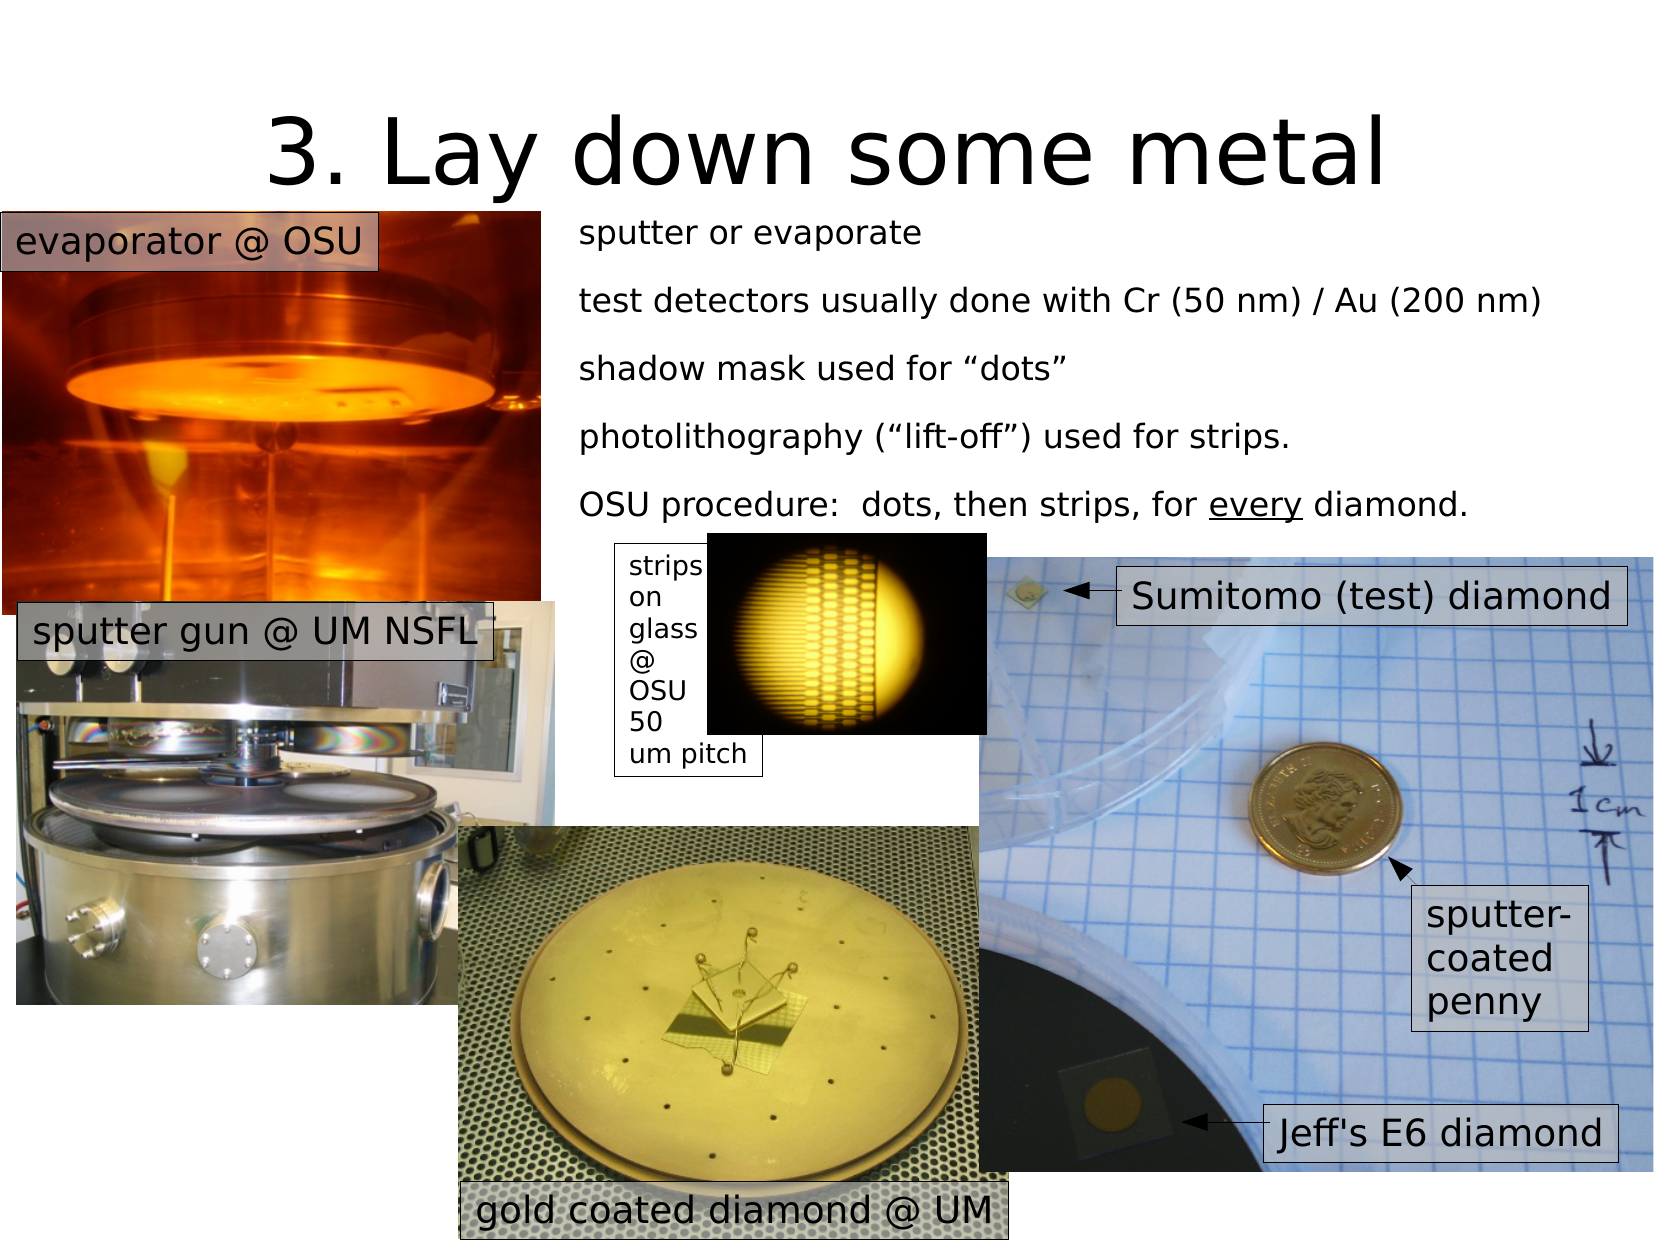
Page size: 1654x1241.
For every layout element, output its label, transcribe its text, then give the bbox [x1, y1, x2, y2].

picture [2, 211, 1654, 1239]
text_box sputter gun @ UM NSFL [17, 602, 485, 661]
title 3. Lay down some metal [82, 56, 1571, 250]
list sputter or evaporate test detectors usually done with Cr (50 nm) / Au (200 nm) shadow mask used for “dots” photolithography (“lift-off”) used for strips. OSU procedure: dots, then strips, for every diamond. [561, 213, 1642, 826]
text_box Sumitomo (test) diamond [1116, 566, 1618, 626]
text_box Jeff's E6 diamond [1263, 1104, 1614, 1163]
text_box gold coated diamond @ UM [460, 1181, 999, 1240]
text_box evaporator @ OSU [0, 212, 372, 272]
text_box sputter-coated penny [1411, 885, 1589, 1032]
